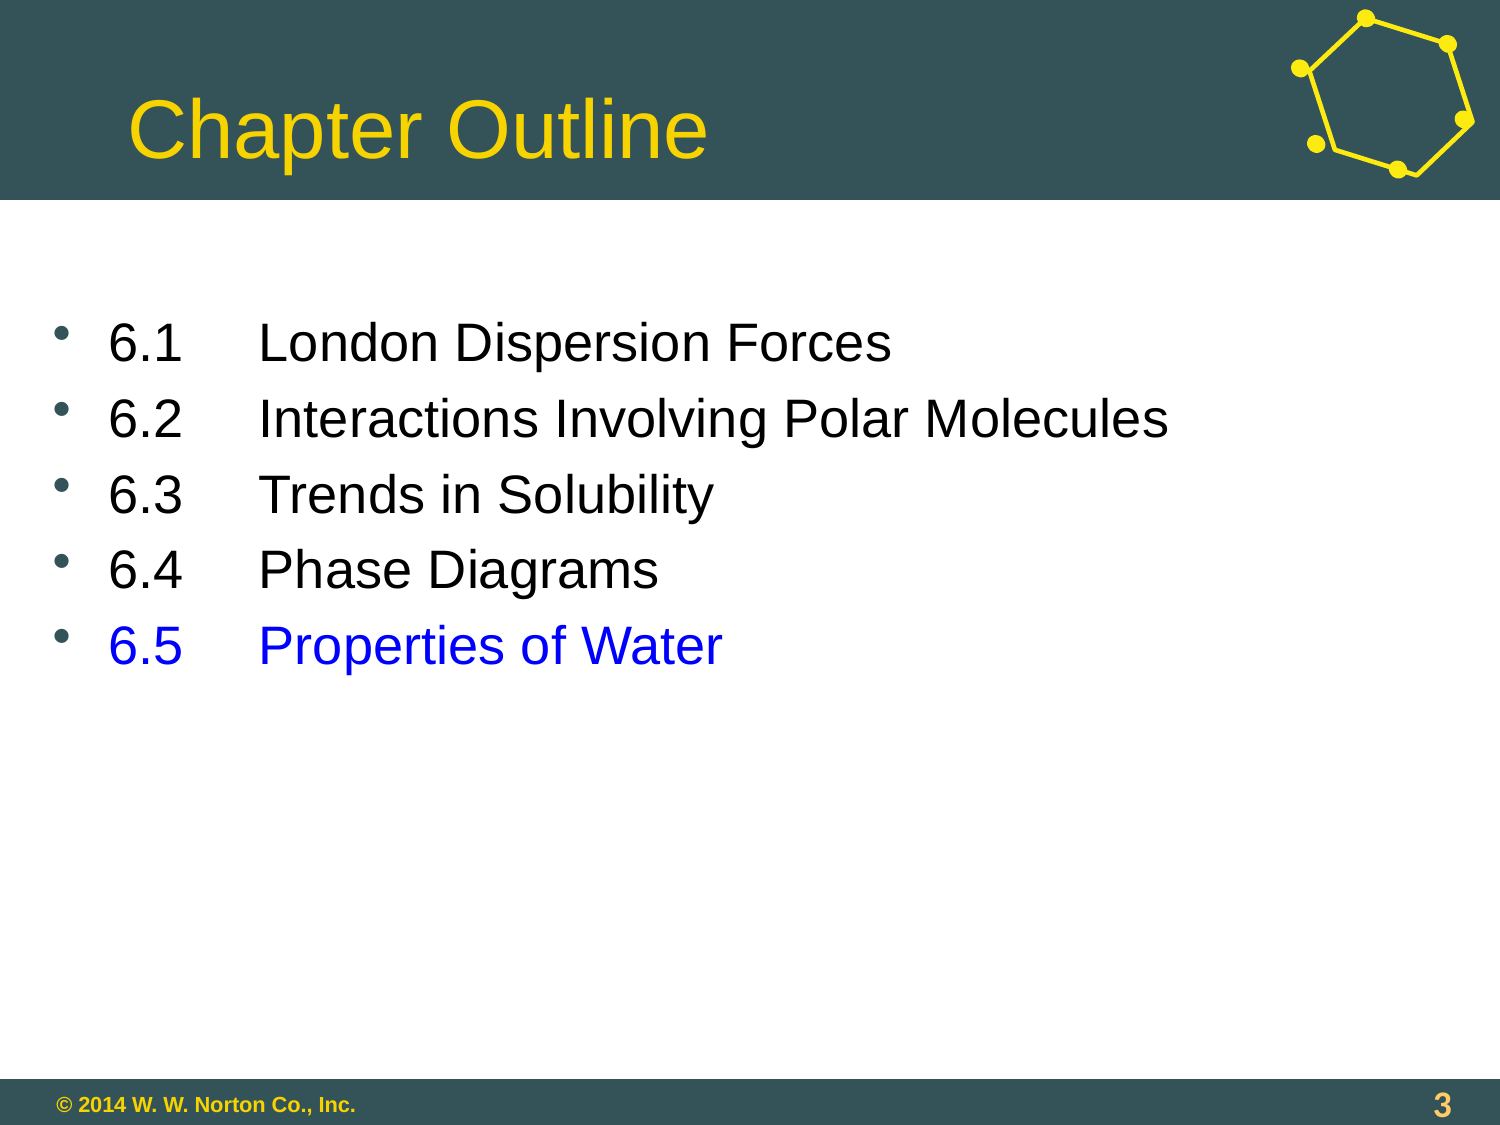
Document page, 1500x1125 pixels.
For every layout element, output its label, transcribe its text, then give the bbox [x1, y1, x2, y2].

title Chapter Outline [112, 50, 1388, 200]
list 6.1 London Dispersion Forces 6.2 Interactions Involving Polar Molecules 6.3 Trends in Solubility 6.4 Phase Diagrams 6.5 Properties of Water [37, 299, 1375, 975]
slide_number <number> [1417, 1076, 1468, 1125]
